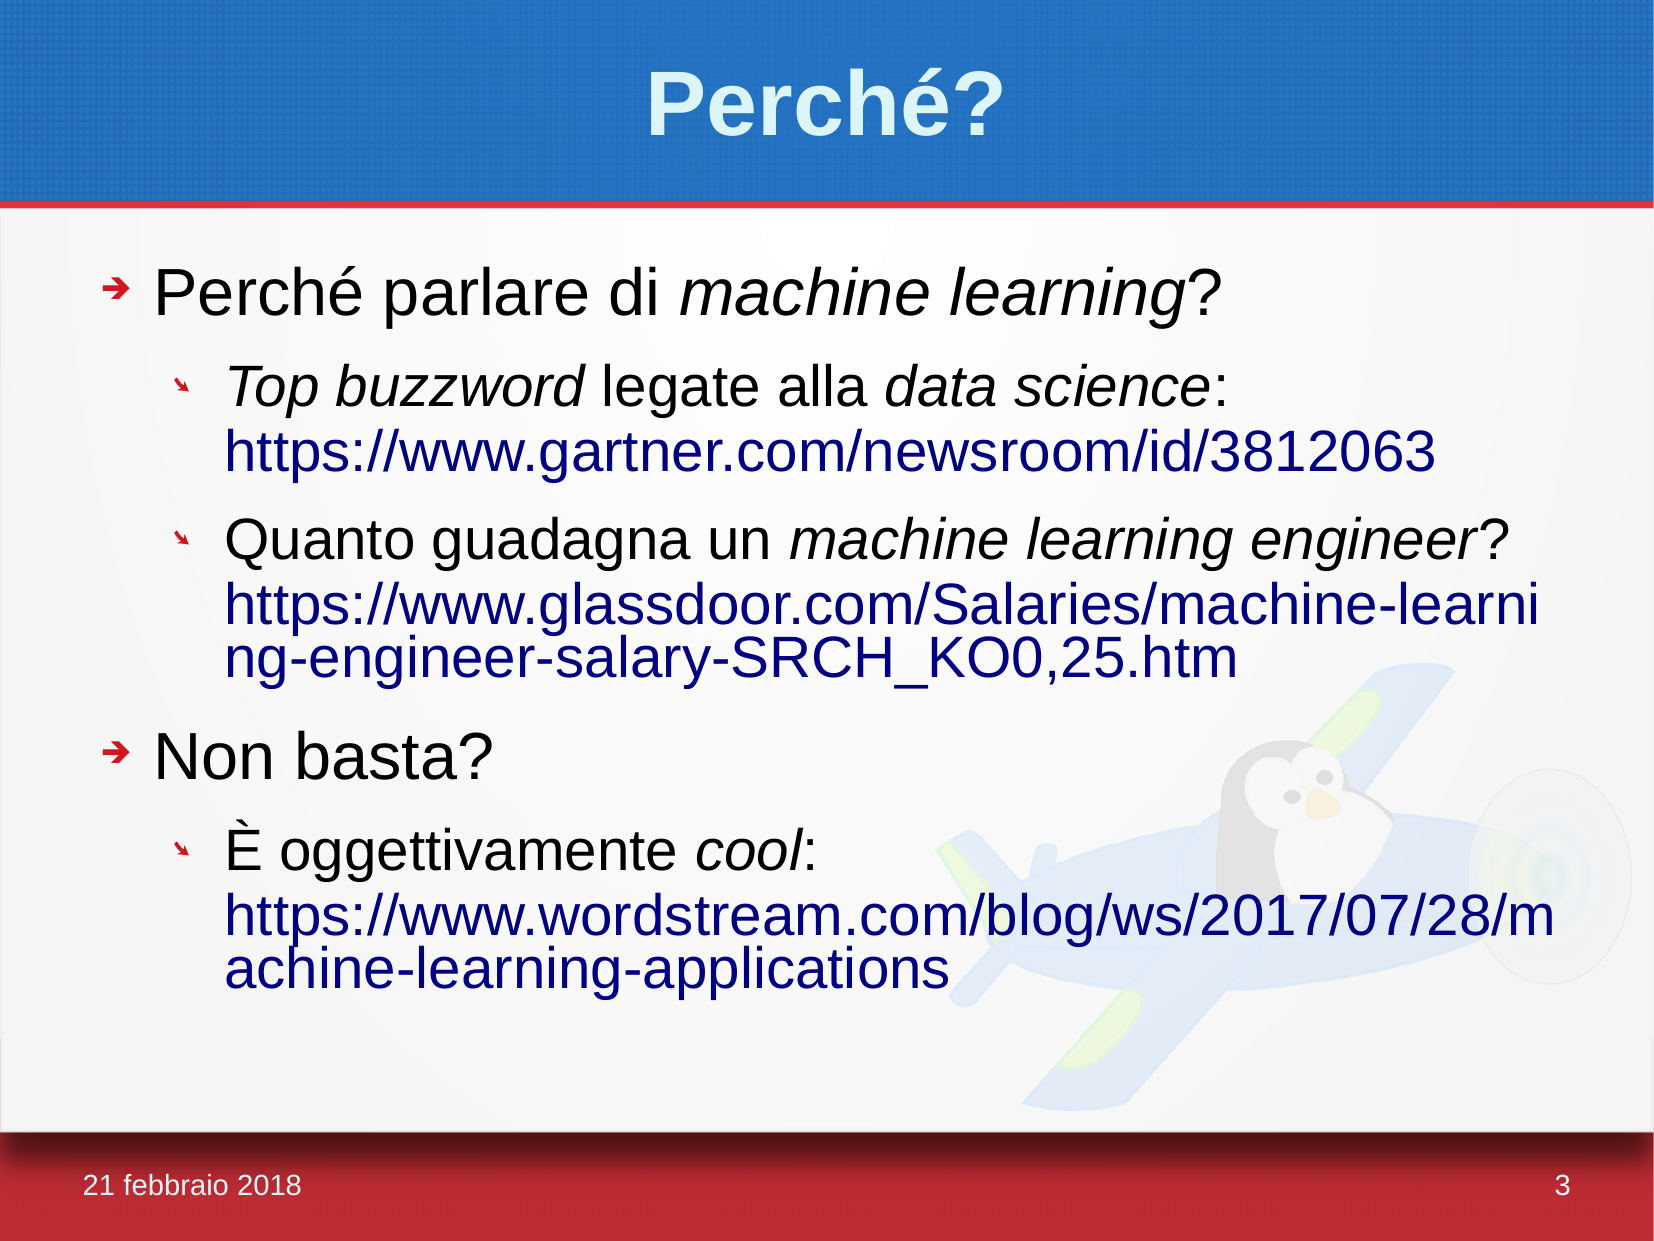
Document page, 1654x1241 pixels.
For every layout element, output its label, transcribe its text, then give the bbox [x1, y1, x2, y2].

title Perché? [82, 20, 1571, 186]
list Perché parlare di machine learning? Top buzzword legate alla data science: https://www.gartner.com/newsroom/id/3812063 Quanto guadagna un machine learning engineer? https://www.glassdoor.com/Salaries/machine-learning-engineer-salary-SRCH_KO0,25.htm Non basta? È oggettivamente cool: https://www.wordstream.com/blog/ws/2017/07/28/machine-learning-applications [82, 255, 1571, 1081]
picture [0, 0, 1654, 1241]
